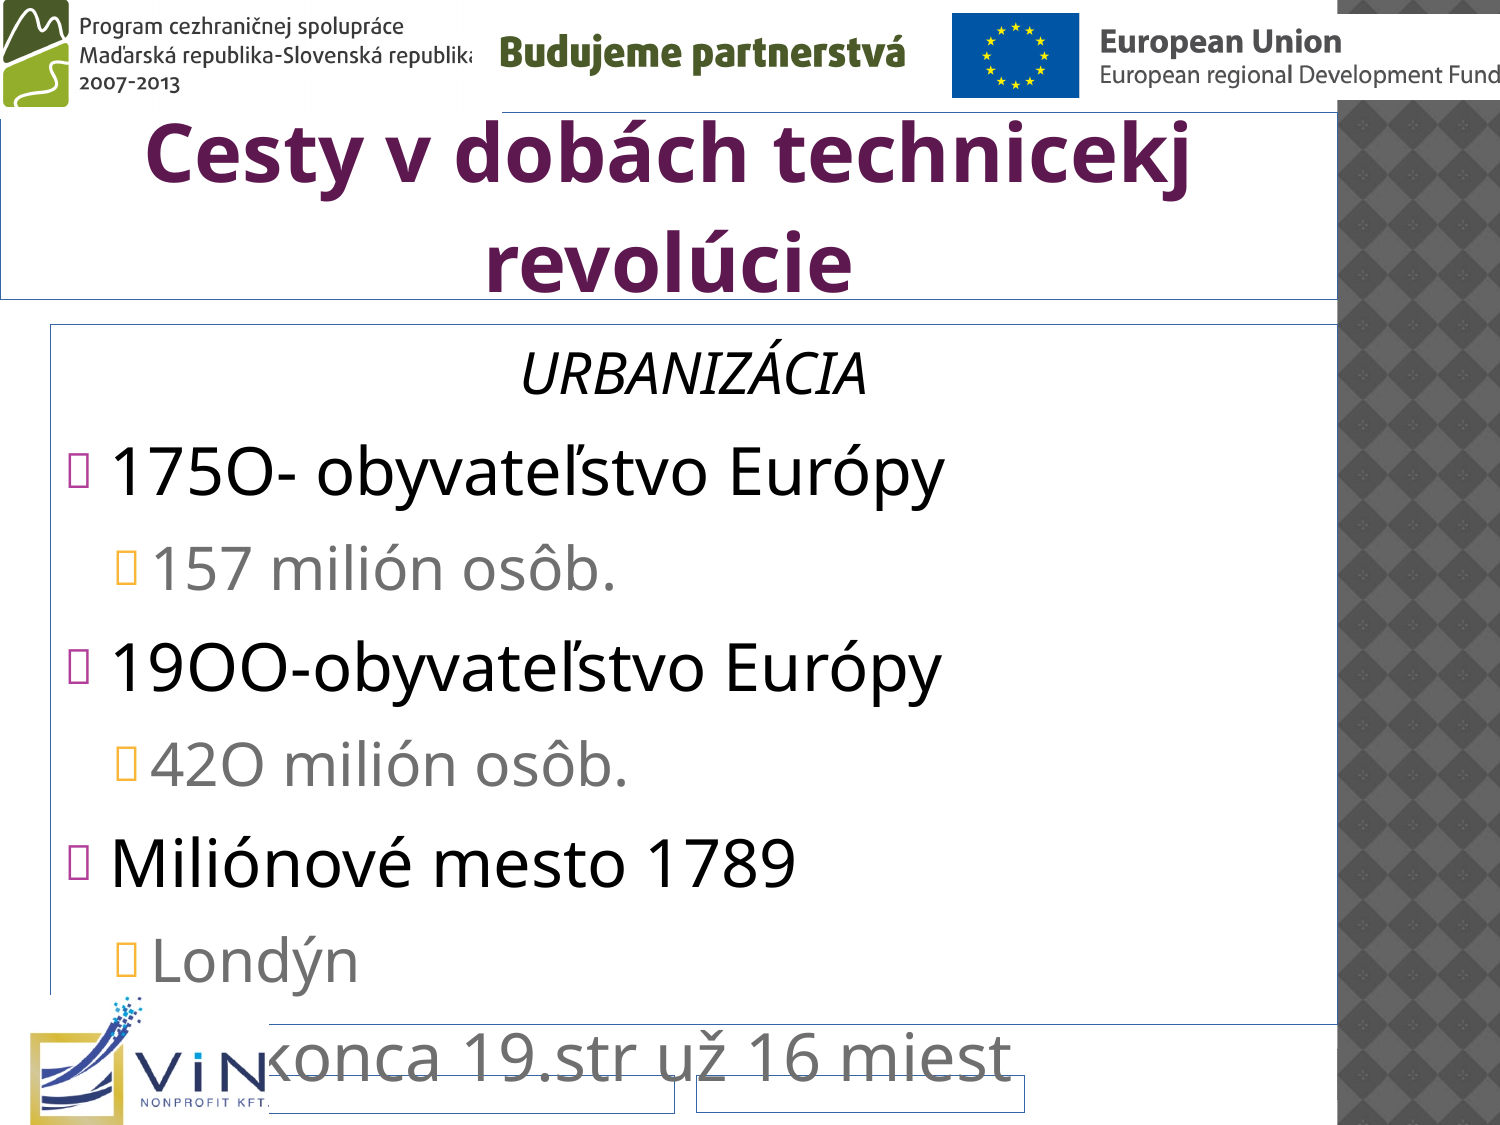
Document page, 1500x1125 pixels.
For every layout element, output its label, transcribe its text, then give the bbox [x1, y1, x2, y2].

picture [952, 0, 1500, 1125]
title Cesty v dobách technicekj revolúcie [0, 112, 1338, 300]
list URBANIZÁCIA 175O- obyvateľstvo Európy 157 milión osôb. 19OO-obyvateľstvo Európy 42O milión osôb. Miliónové mesto 1789 Londýn Do konca 19.str už 16 miest [50, 324, 1338, 1025]
picture [0, 0, 944, 119]
picture [7, 995, 269, 1125]
